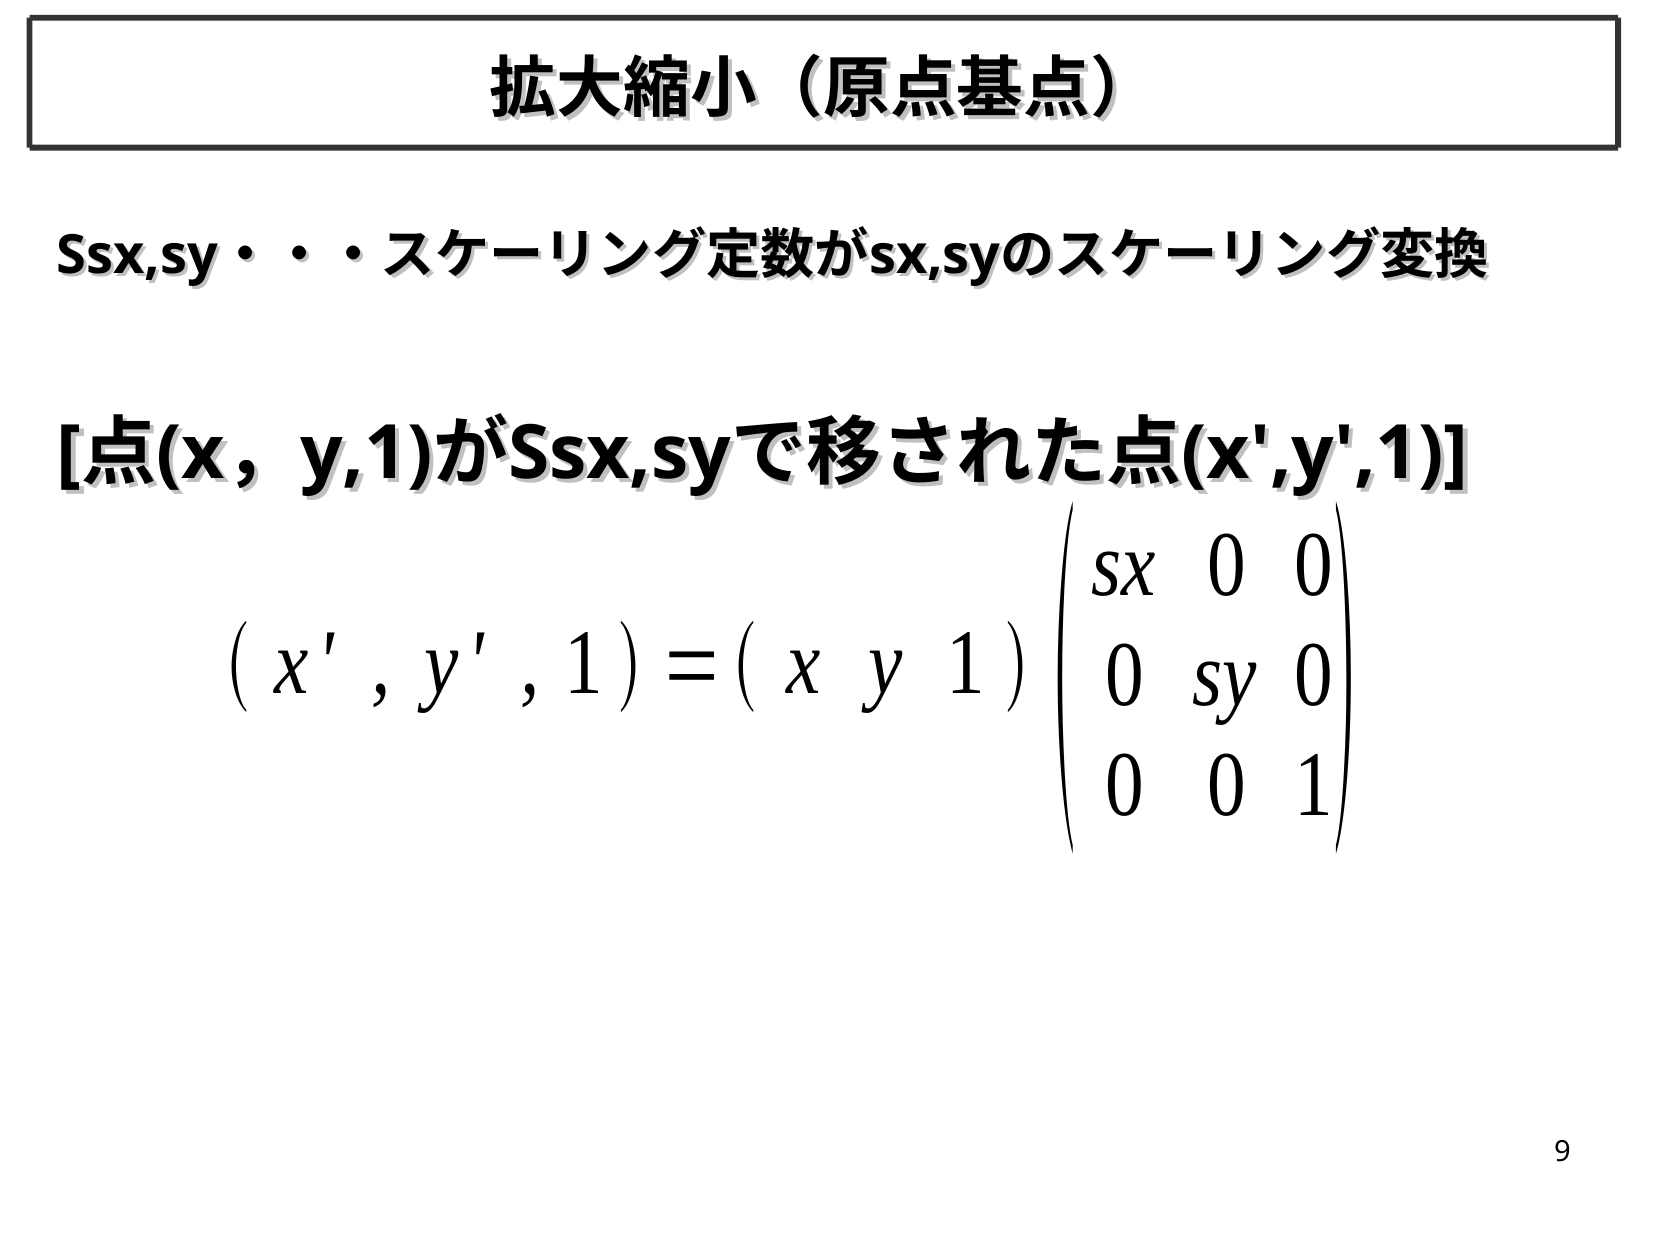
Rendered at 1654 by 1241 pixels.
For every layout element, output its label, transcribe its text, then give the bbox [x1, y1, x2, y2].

text_box Ssx,sy・・・スケーリング定数がsx,syのスケーリング変換 [点(x，y,1)がSsx,syで移された点(x',y',1)] [42, 202, 1595, 443]
text_box 拡大縮小（原点基点） [29, 17, 1619, 148]
chart [206, 497, 1385, 857]
